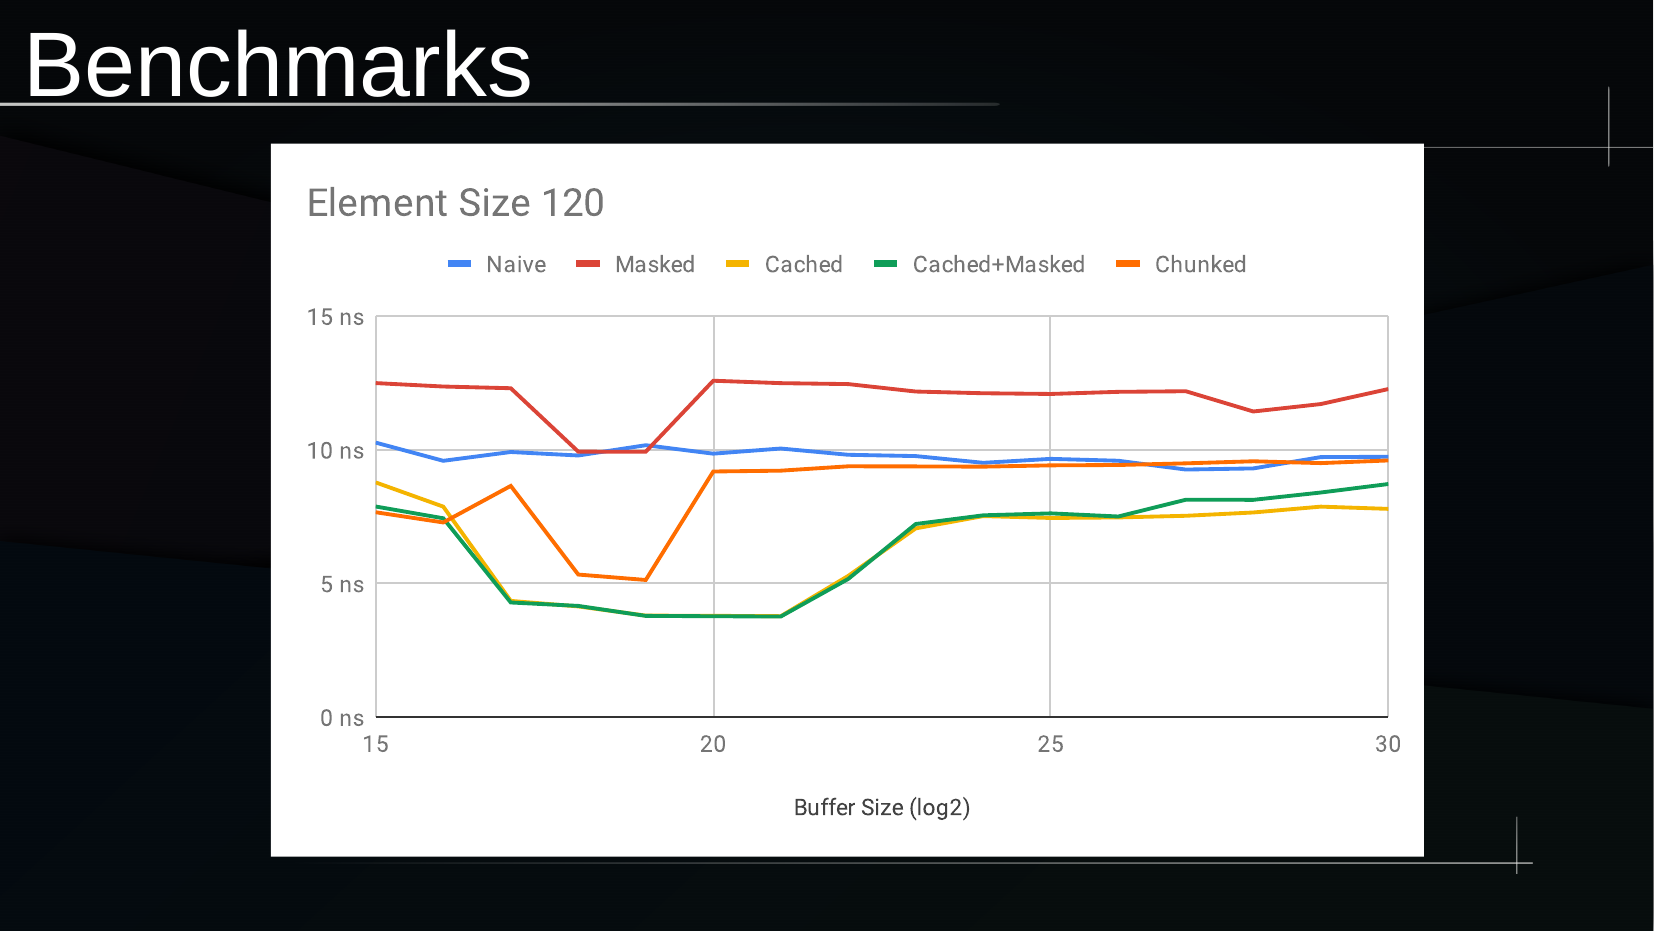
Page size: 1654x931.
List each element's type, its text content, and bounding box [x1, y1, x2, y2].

title Benchmarks [23, 11, 1589, 119]
picture [0, 0, 1654, 931]
